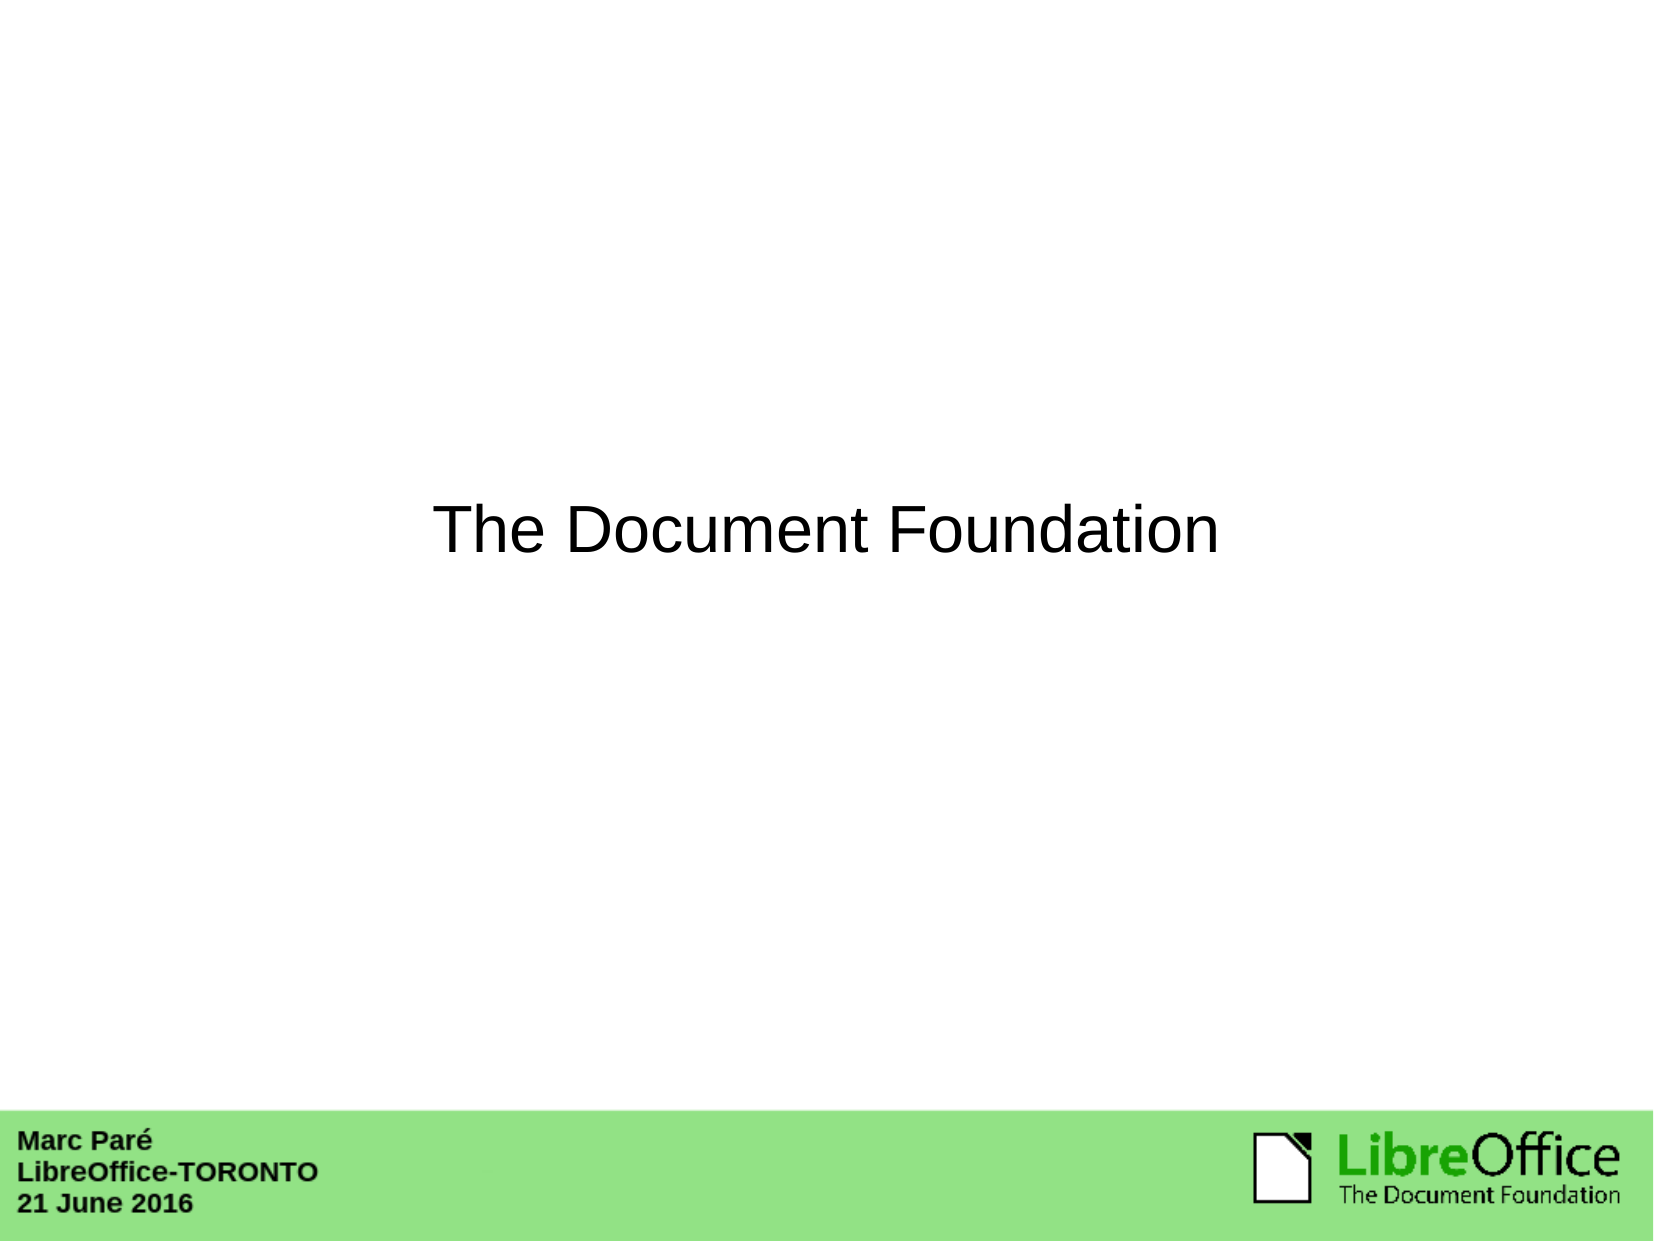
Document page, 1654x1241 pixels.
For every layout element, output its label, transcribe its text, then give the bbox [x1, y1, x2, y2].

picture [0, 0, 1654, 1241]
subtitle The Document Foundation [82, 49, 1571, 1010]
